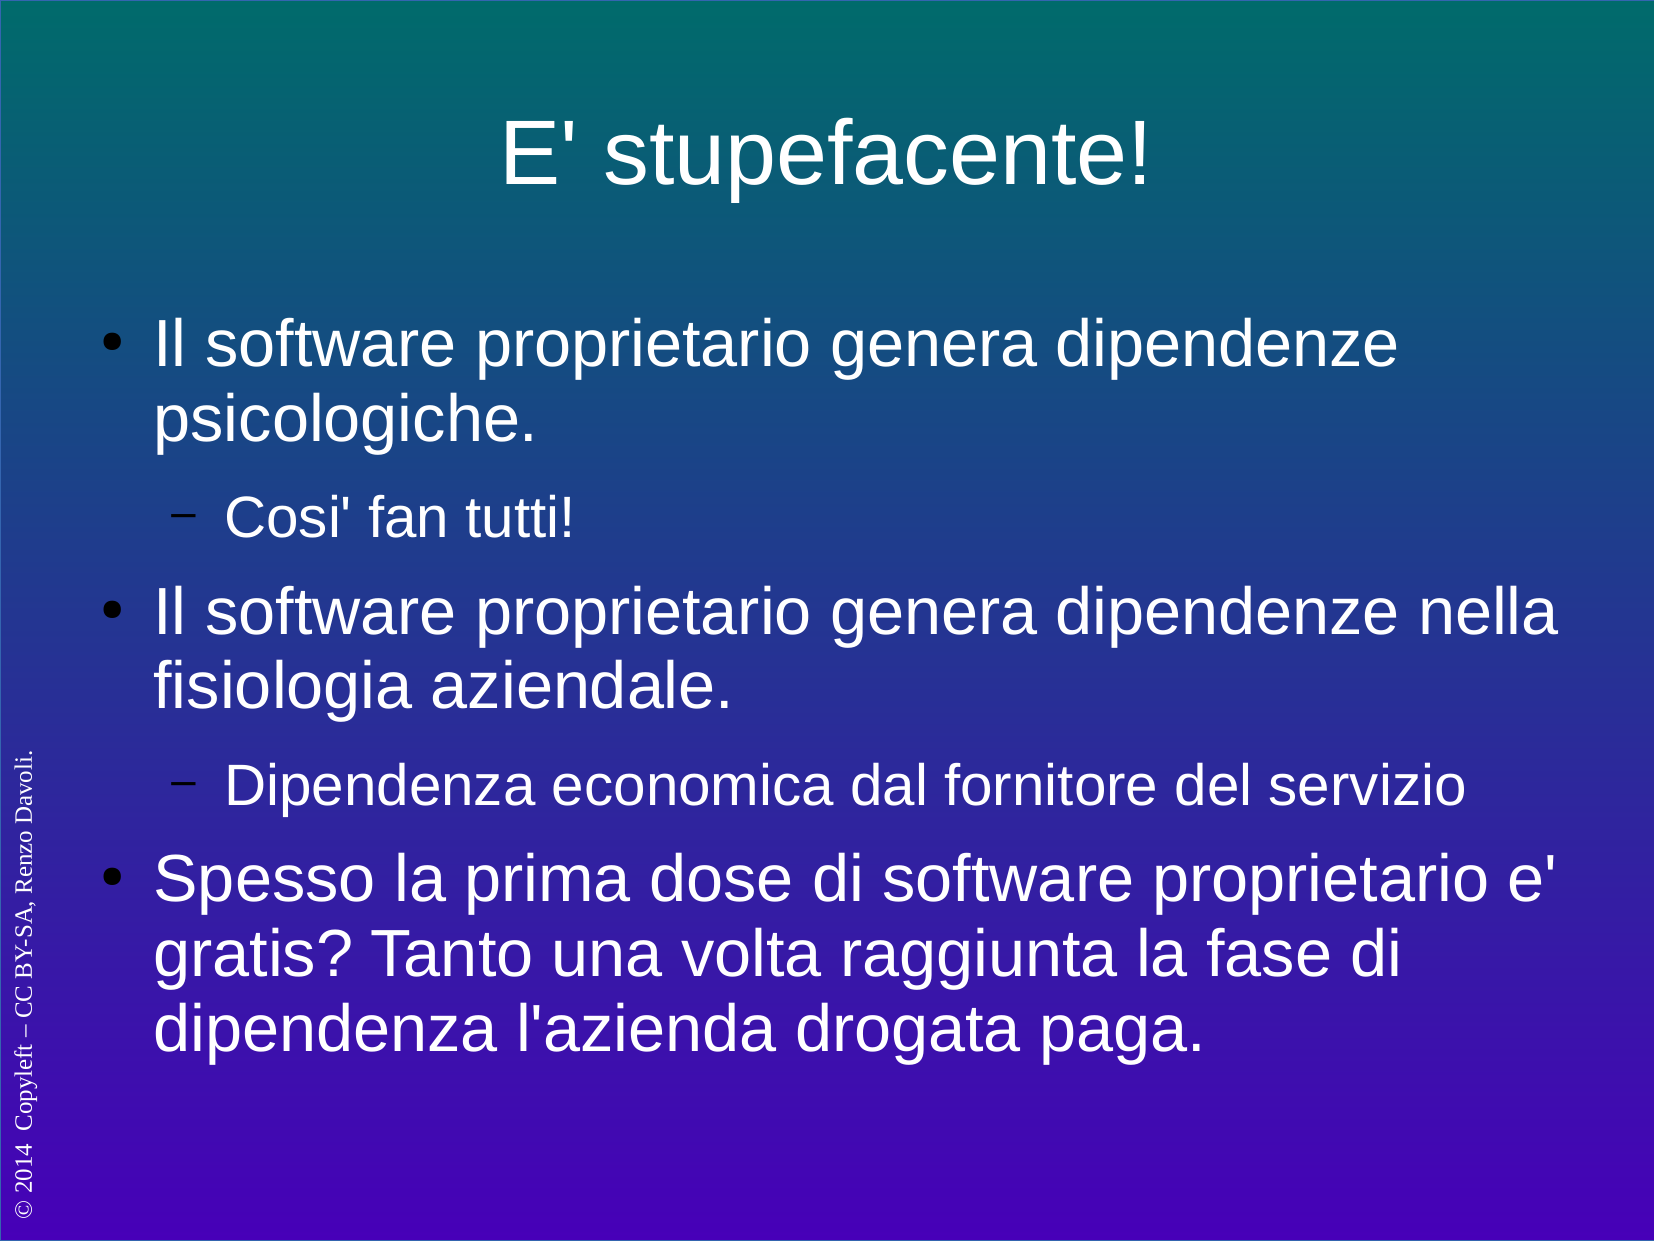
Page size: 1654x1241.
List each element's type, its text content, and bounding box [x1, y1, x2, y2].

list Il software proprietario genera dipendenze psicologiche. Cosi' fan tutti! Il software proprietario genera dipendenze nella fisiologia aziendale. Dipendenza economica dal fornitore del servizio Spesso la prima dose di software proprietario e' gratis? Tanto una volta raggiunta la fase di dipendenza l'azienda drogata paga. [82, 305, 1571, 1100]
title E' stupefacente! [82, 56, 1571, 250]
